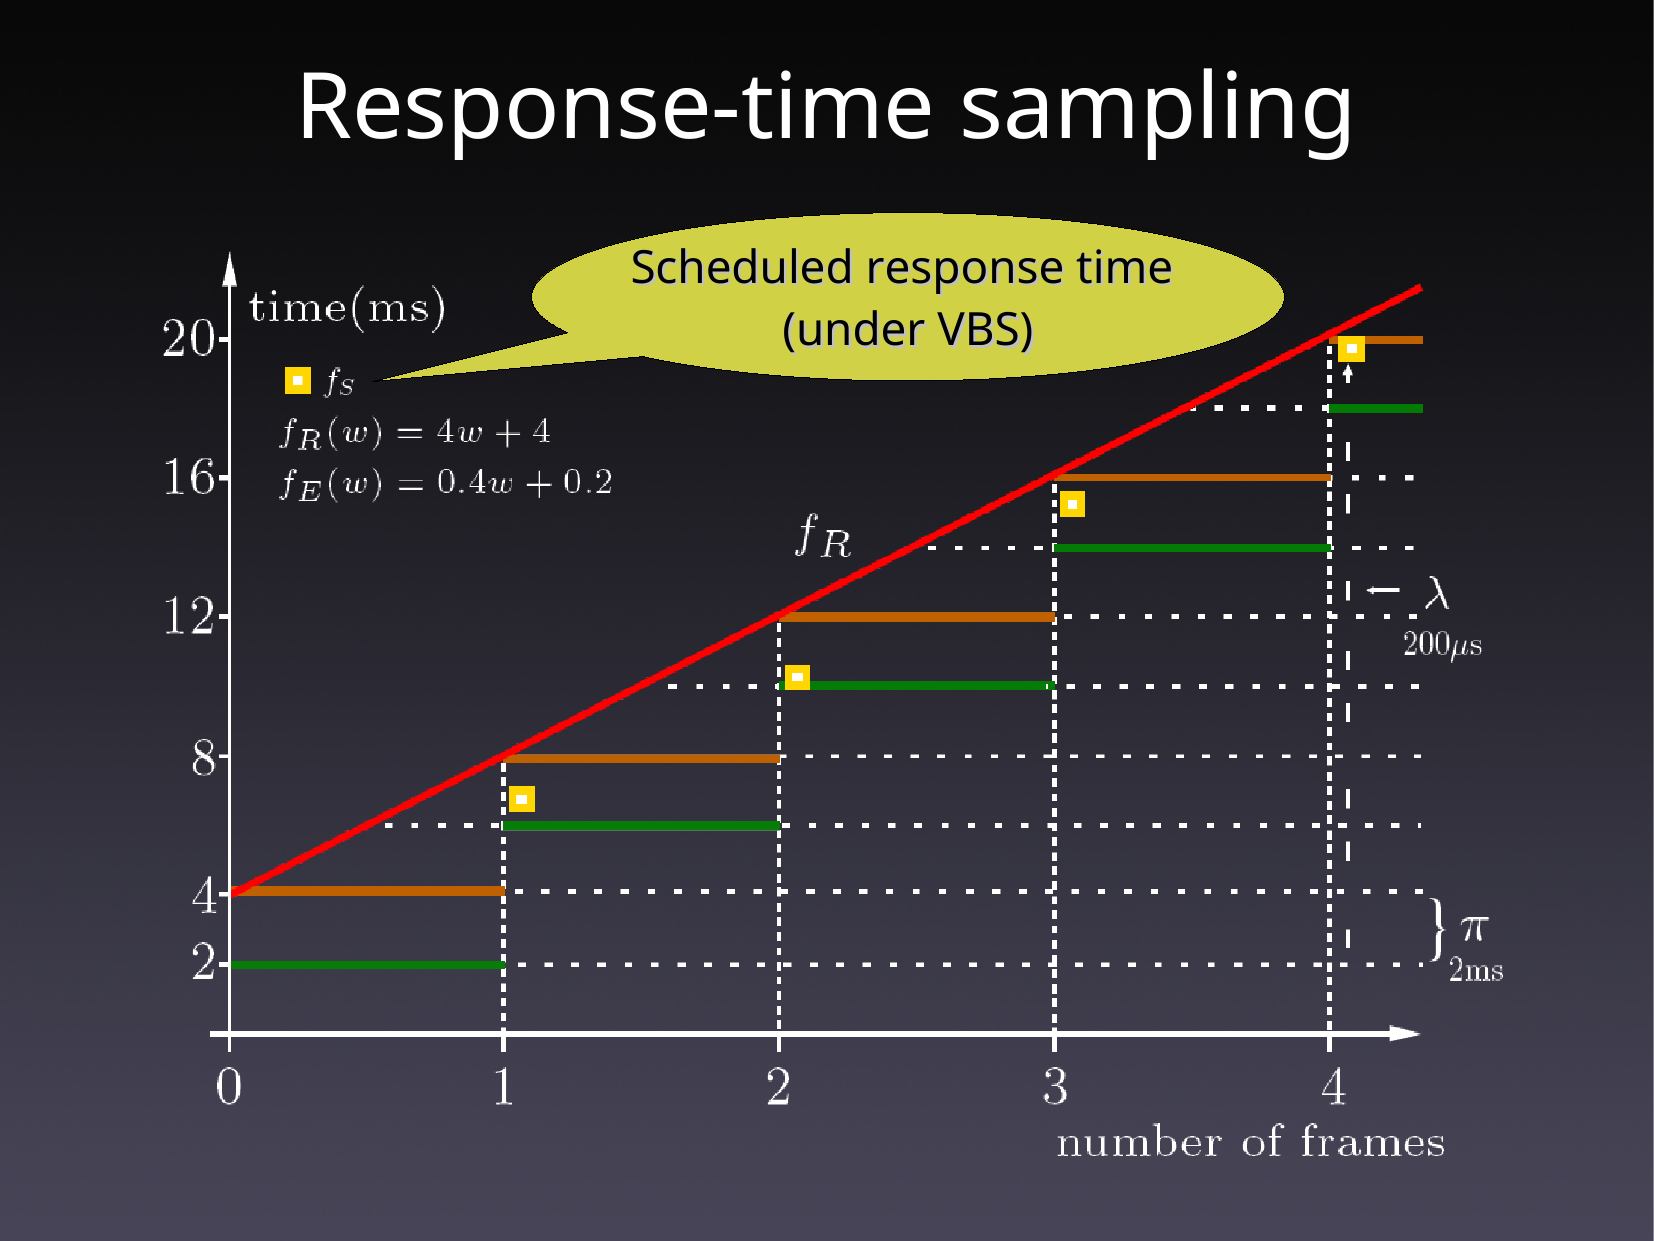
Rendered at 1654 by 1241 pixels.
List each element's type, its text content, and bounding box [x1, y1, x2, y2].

text_box Scheduled response time (under VBS) [372, 212, 1285, 382]
picture [0, 0, 1654, 1241]
title Response-time sampling [120, 0, 1533, 208]
